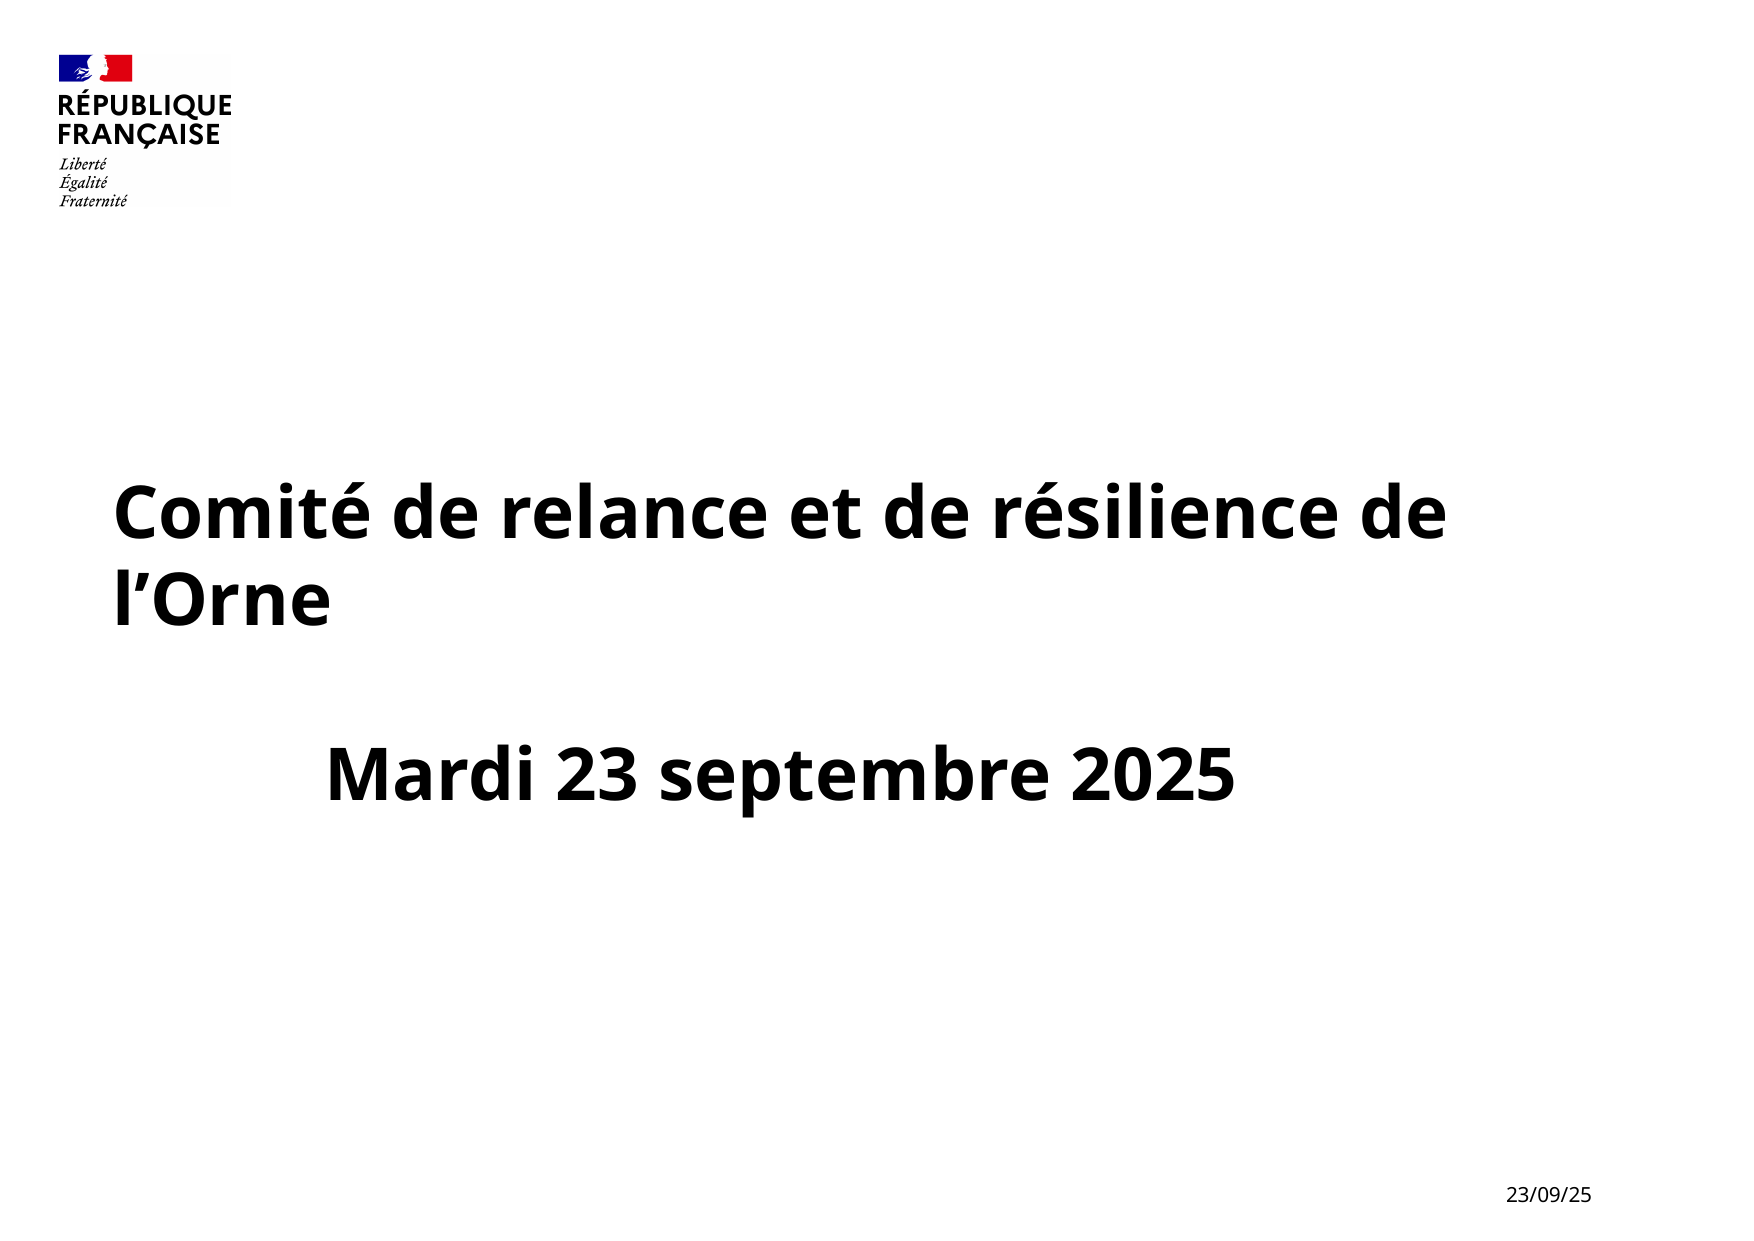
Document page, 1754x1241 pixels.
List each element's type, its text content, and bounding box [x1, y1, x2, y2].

text_box [92, 329, 1689, 916]
text_box Comité de relance et de résilience de l’Orne Mardi 23 septembre 2025 [112, 465, 1684, 827]
